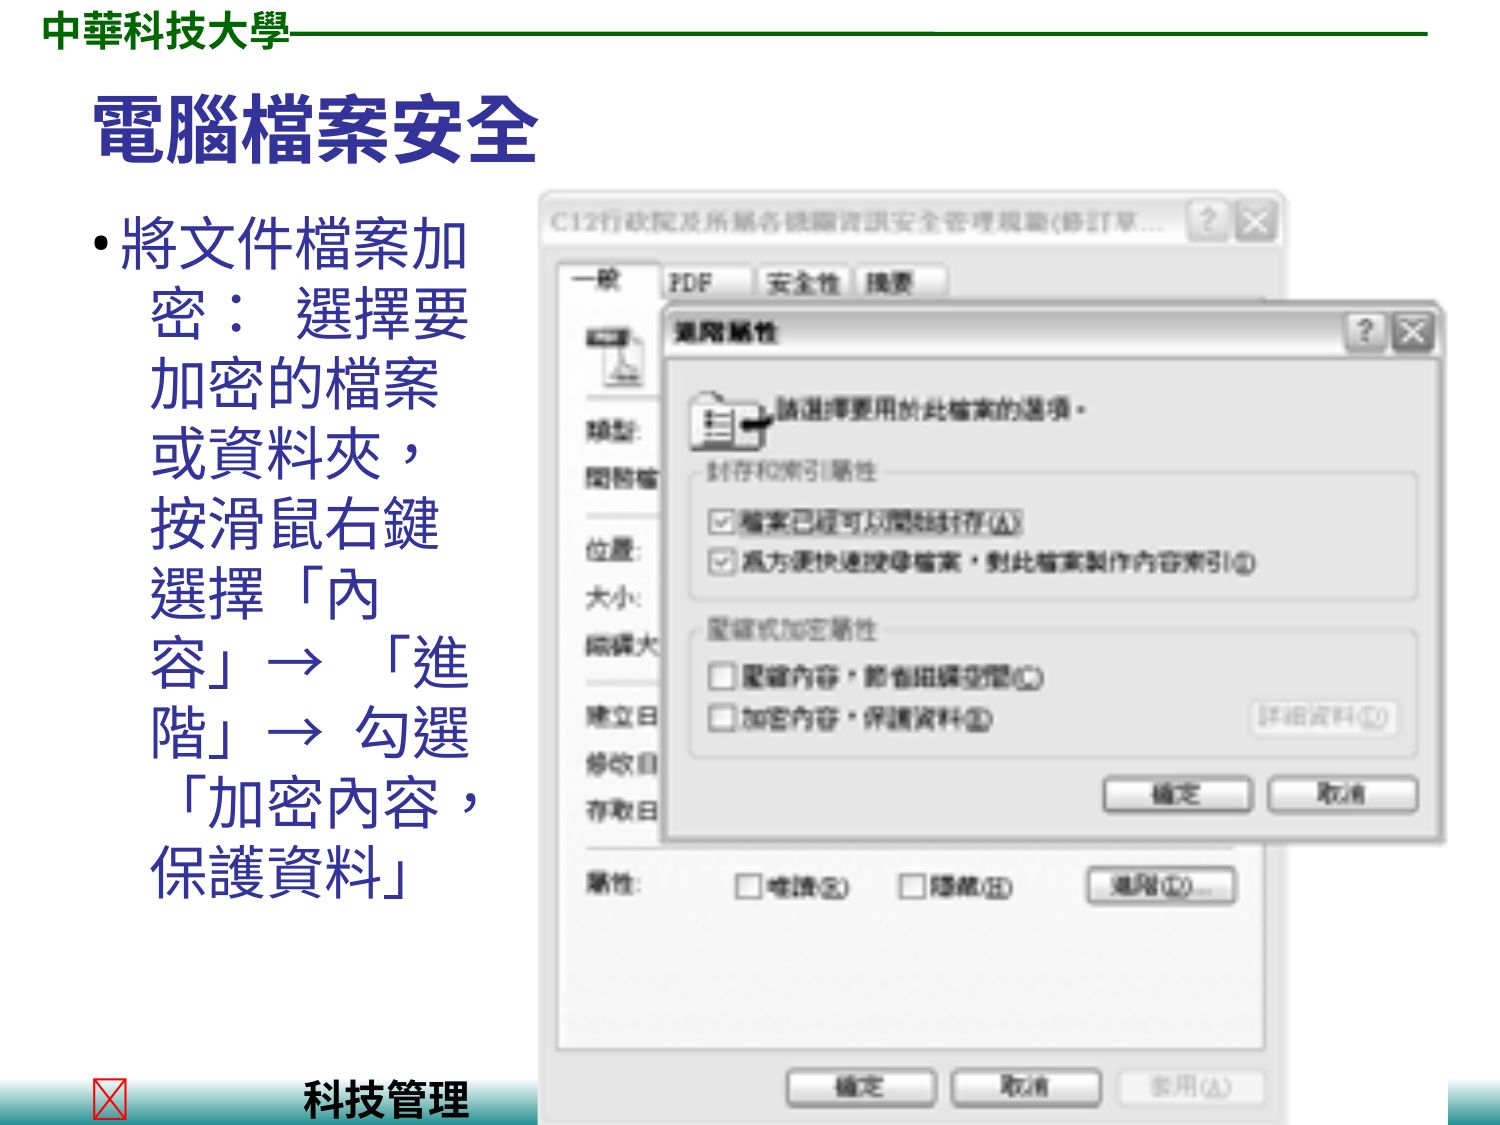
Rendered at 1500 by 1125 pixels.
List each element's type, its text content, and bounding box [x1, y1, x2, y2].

picture [537, 188, 1448, 1125]
title 電腦檔案安全 [75, 75, 1426, 180]
list 將文件檔案加密： 選擇要加密的檔案或資料夾， 按滑鼠右鍵選擇「內容」→ 「進階」→ 勾選「加密內容，保護資料」 [75, 200, 488, 1051]
